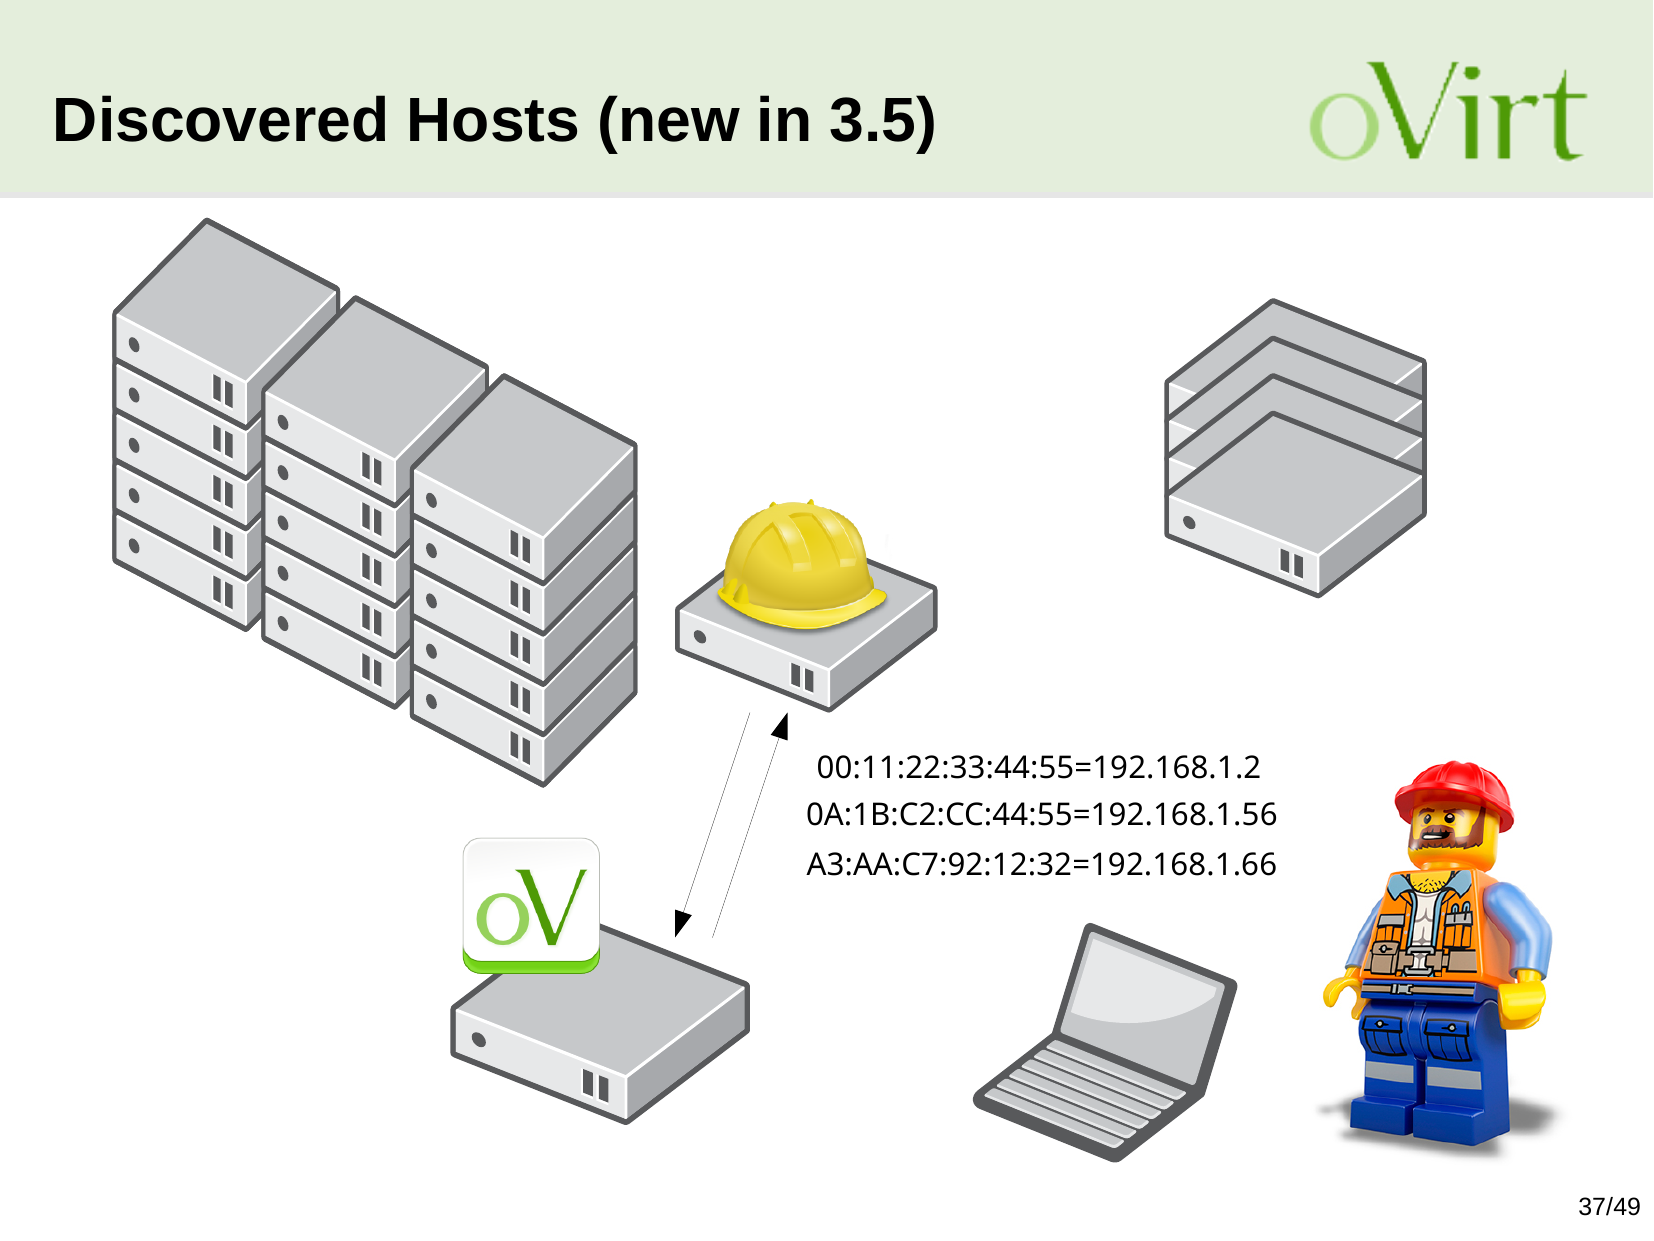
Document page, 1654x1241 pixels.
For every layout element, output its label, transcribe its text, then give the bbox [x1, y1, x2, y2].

picture [112, 217, 638, 788]
title Discovered Hosts (new in 3.5) [52, 14, 1330, 154]
text_box 0A:1B:C2:CC:44:55=192.168.1.56 [749, 786, 1336, 836]
picture [450, 836, 750, 1125]
text_box A3:AA:C7:92:12:32=192.168.1.66 [749, 836, 1336, 890]
picture [675, 499, 938, 713]
picture [1274, 749, 1610, 1173]
picture [972, 922, 1238, 1163]
picture [1164, 298, 1427, 599]
picture [1289, 36, 1613, 181]
text_box 00:11:22:33:44:55=192.168.1.2 [749, 739, 1330, 786]
